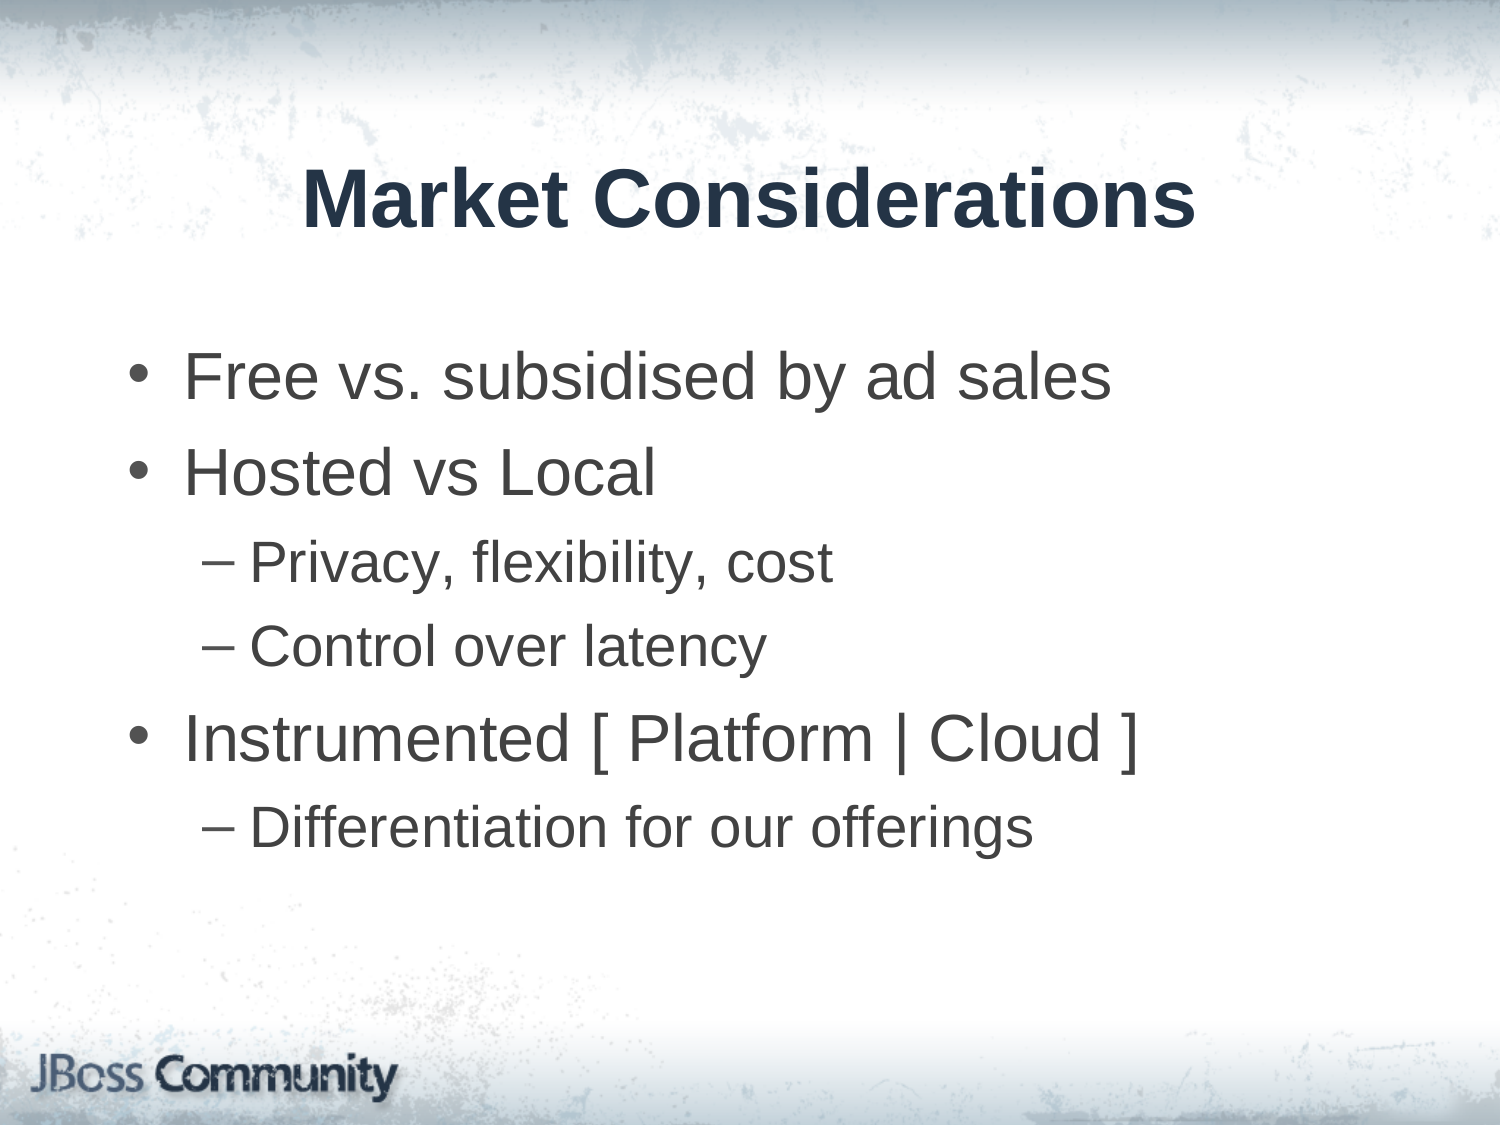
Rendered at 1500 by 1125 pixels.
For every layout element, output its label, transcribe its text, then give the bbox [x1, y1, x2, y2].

picture [0, 0, 1500, 1125]
list Free vs. subsidised by ad sales Hosted vs Local Privacy, flexibility, cost Control over latency Instrumented [ Platform | Cloud ] Differentiation for our offerings [112, 324, 1388, 993]
title Market Considerations [112, 76, 1388, 312]
